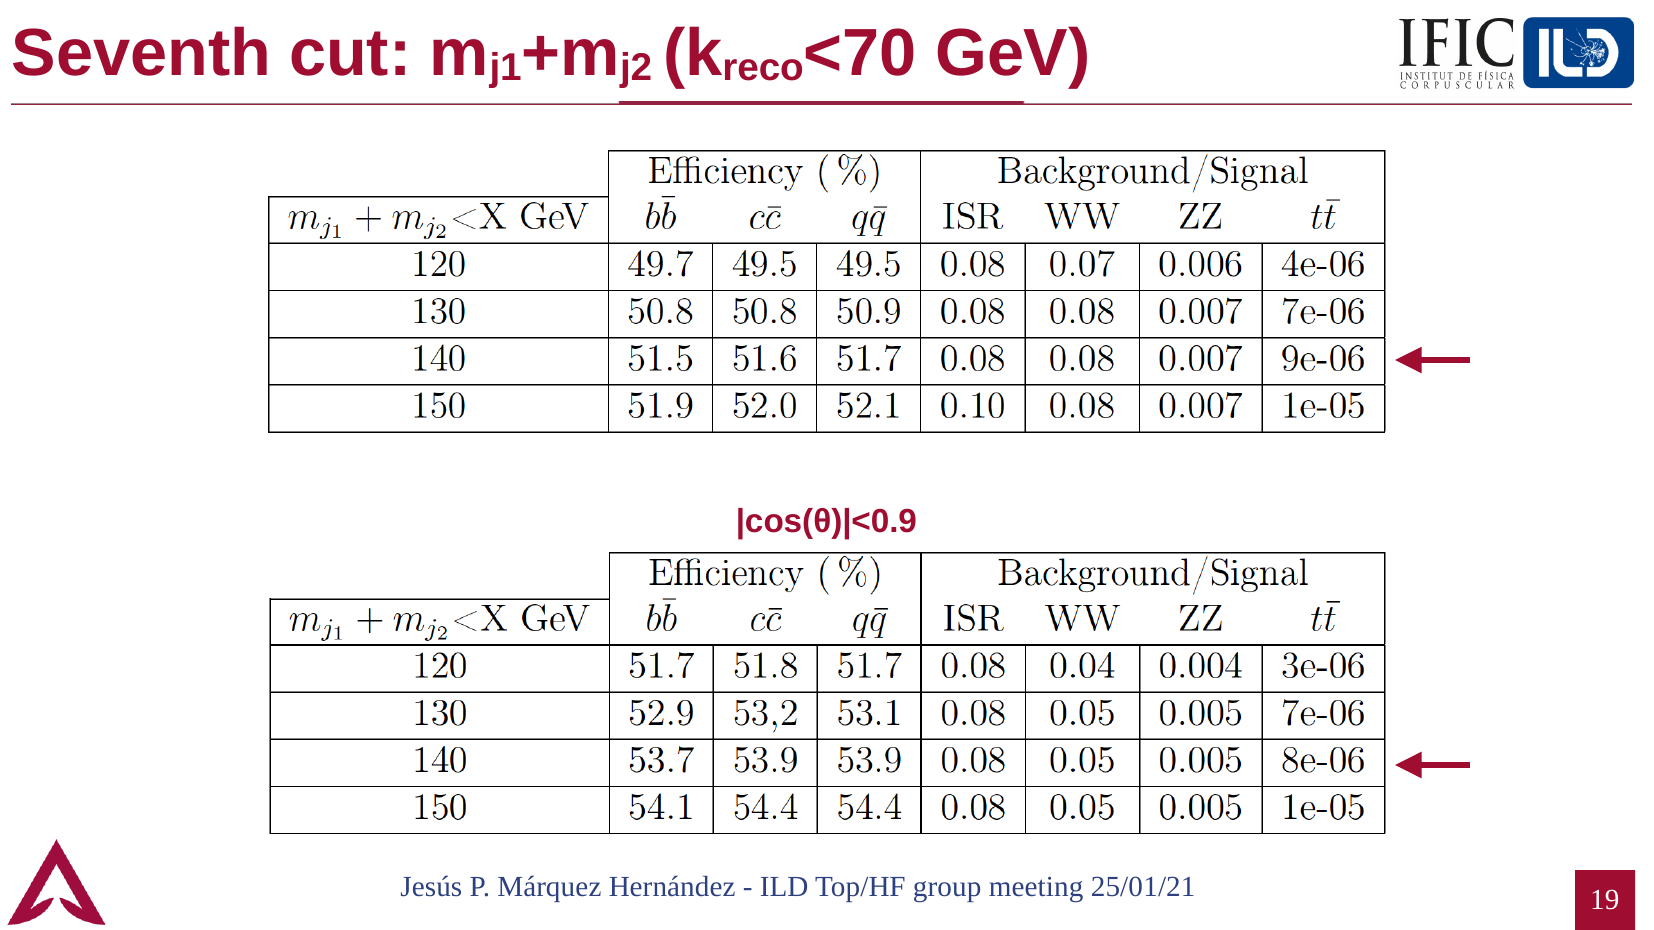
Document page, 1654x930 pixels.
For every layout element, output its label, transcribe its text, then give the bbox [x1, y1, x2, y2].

picture [7, 839, 106, 925]
picture [265, 147, 1388, 436]
title Seventh cut: mj1+mj2 (kreco<70 GeV) [11, 14, 1500, 102]
text_box |cos(θ)|<0.9 [653, 494, 999, 549]
picture [1500, 16, 1517, 92]
picture [1522, 14, 1635, 90]
picture [11, 101, 1632, 105]
picture [265, 549, 1388, 836]
